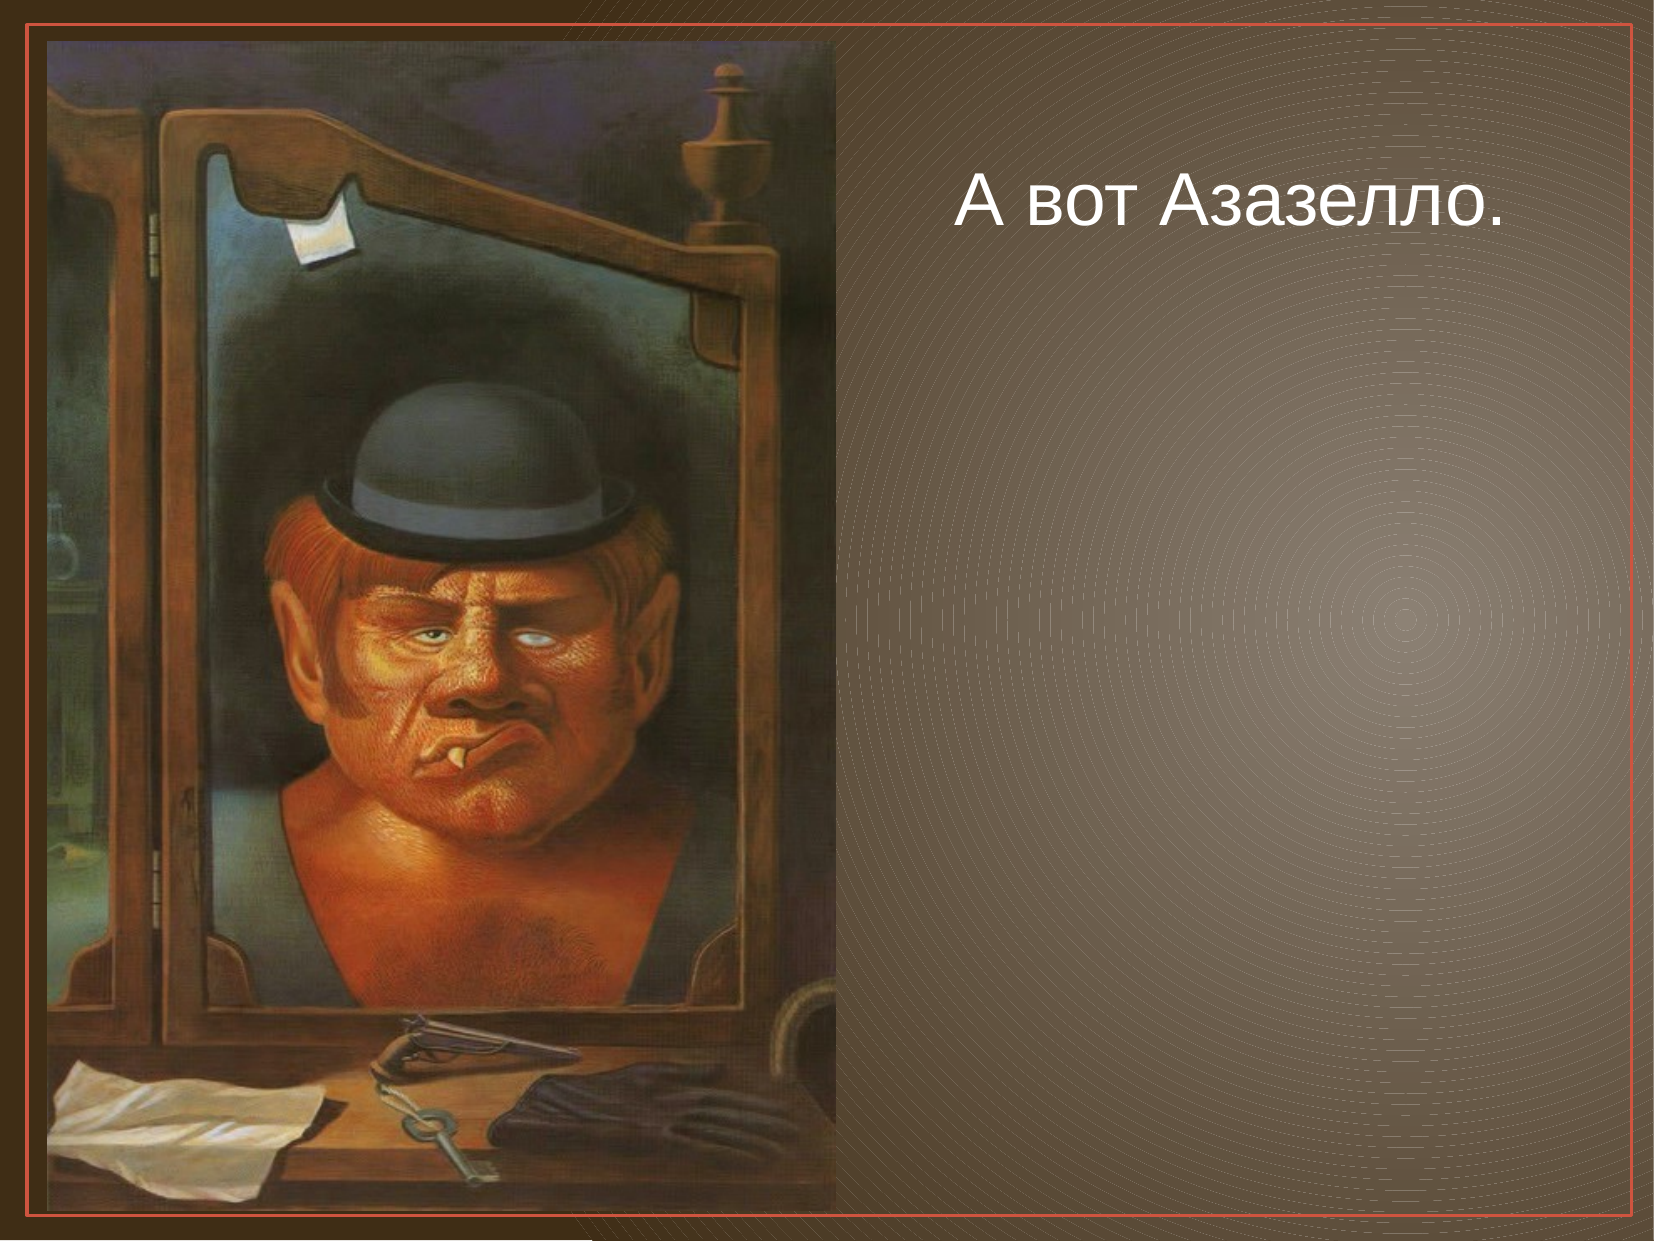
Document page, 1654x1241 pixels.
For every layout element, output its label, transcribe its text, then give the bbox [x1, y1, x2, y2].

picture [47, 41, 836, 1211]
text_box А вот Азазелло. [939, 150, 1625, 297]
